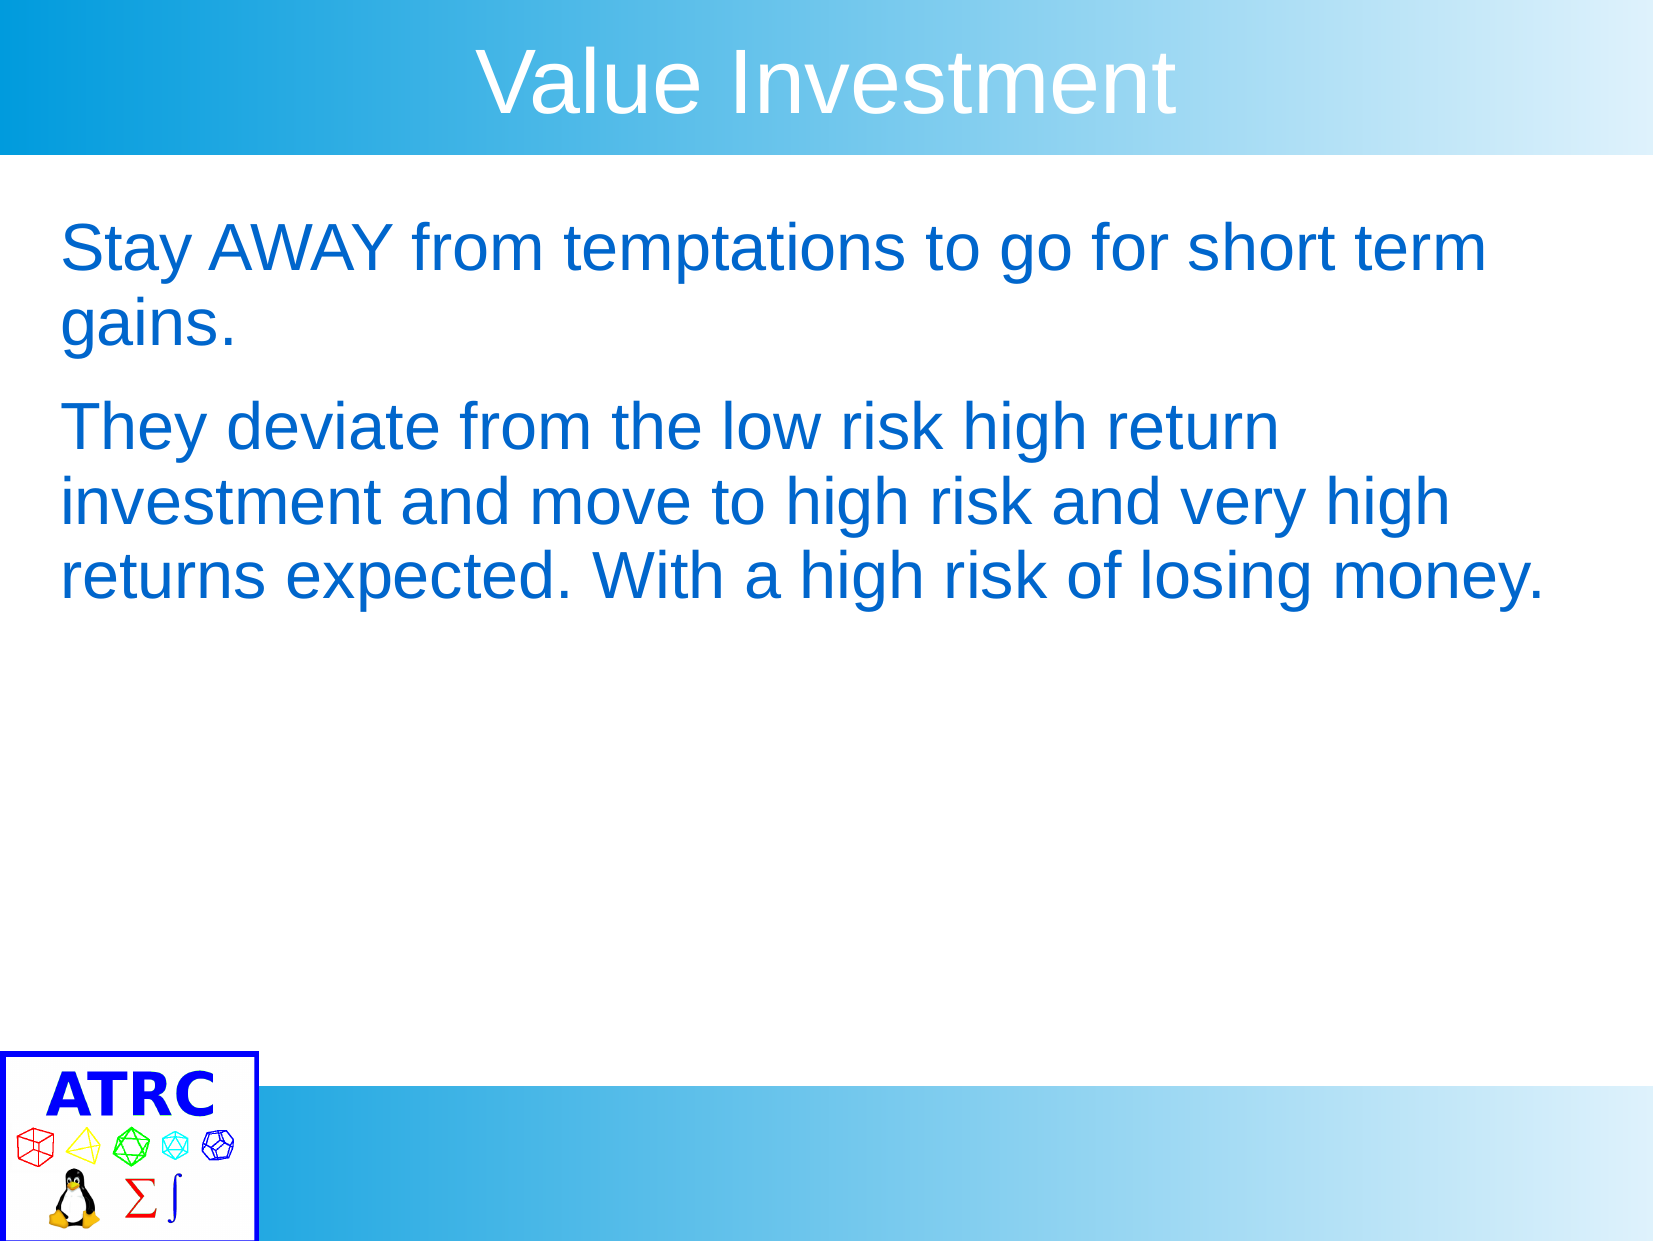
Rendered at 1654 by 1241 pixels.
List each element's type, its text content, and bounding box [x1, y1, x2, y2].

title Value Investment [82, 30, 1571, 135]
picture [0, 1051, 259, 1241]
list Stay AWAY from temptations to go for short term gains. They deviate from the low risk high return investment and move to high risk and very high returns expected. With a high risk of losing money. [60, 210, 1549, 930]
